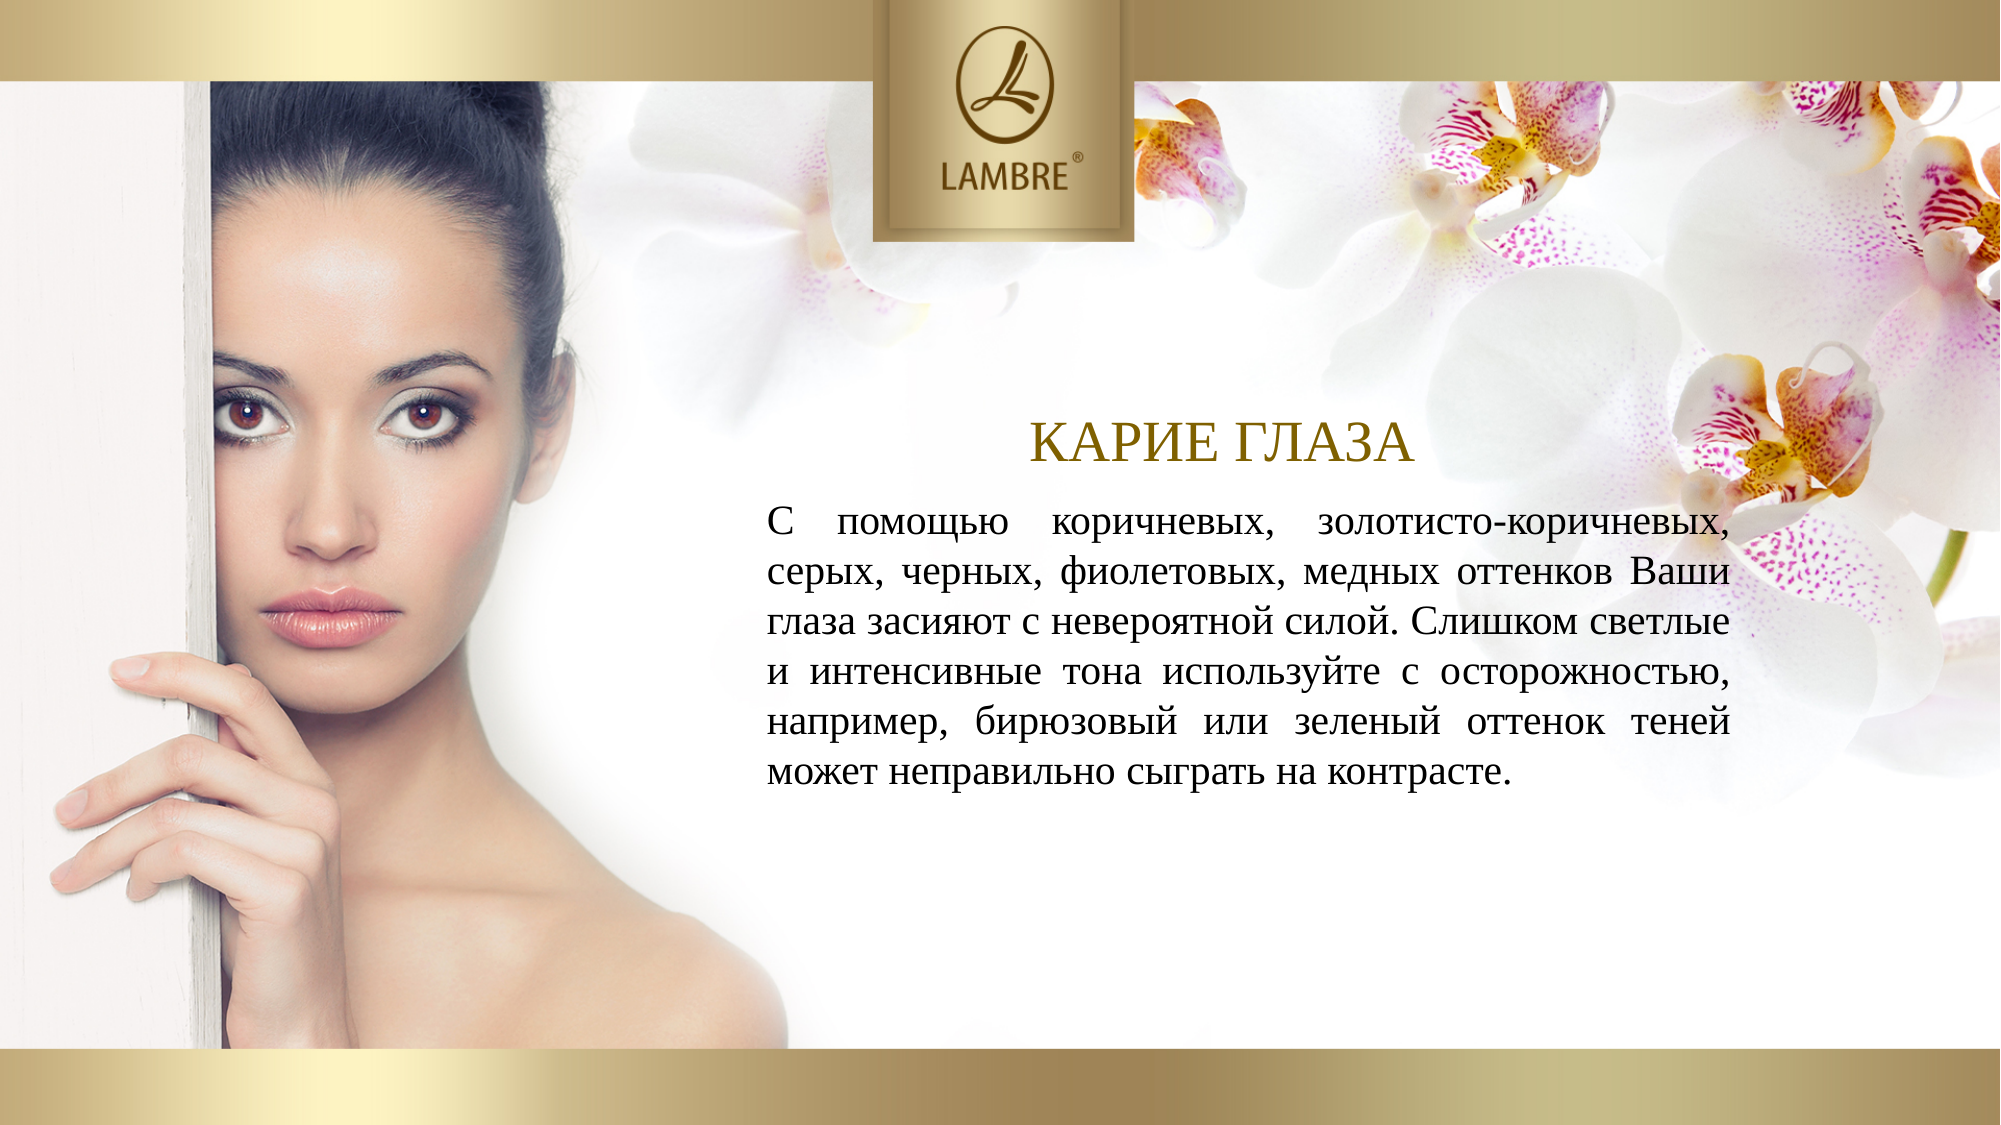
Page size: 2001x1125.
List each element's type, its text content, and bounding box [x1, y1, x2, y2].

text_box С помощью коричневых, золотисто-коричневых, серых, черных, фиолетовых, медных оттенков Ваши глаза засияют с невероятной силой. Слишком светлые и интенсивные тона используйте с осторожностью, например, бирюзовый или зеленый оттенок теней может неправильно сыграть на контрасте. [751, 485, 1746, 804]
text_box КАРИЕ ГЛАЗА [631, 407, 1815, 506]
picture [0, 0, 2000, 1125]
